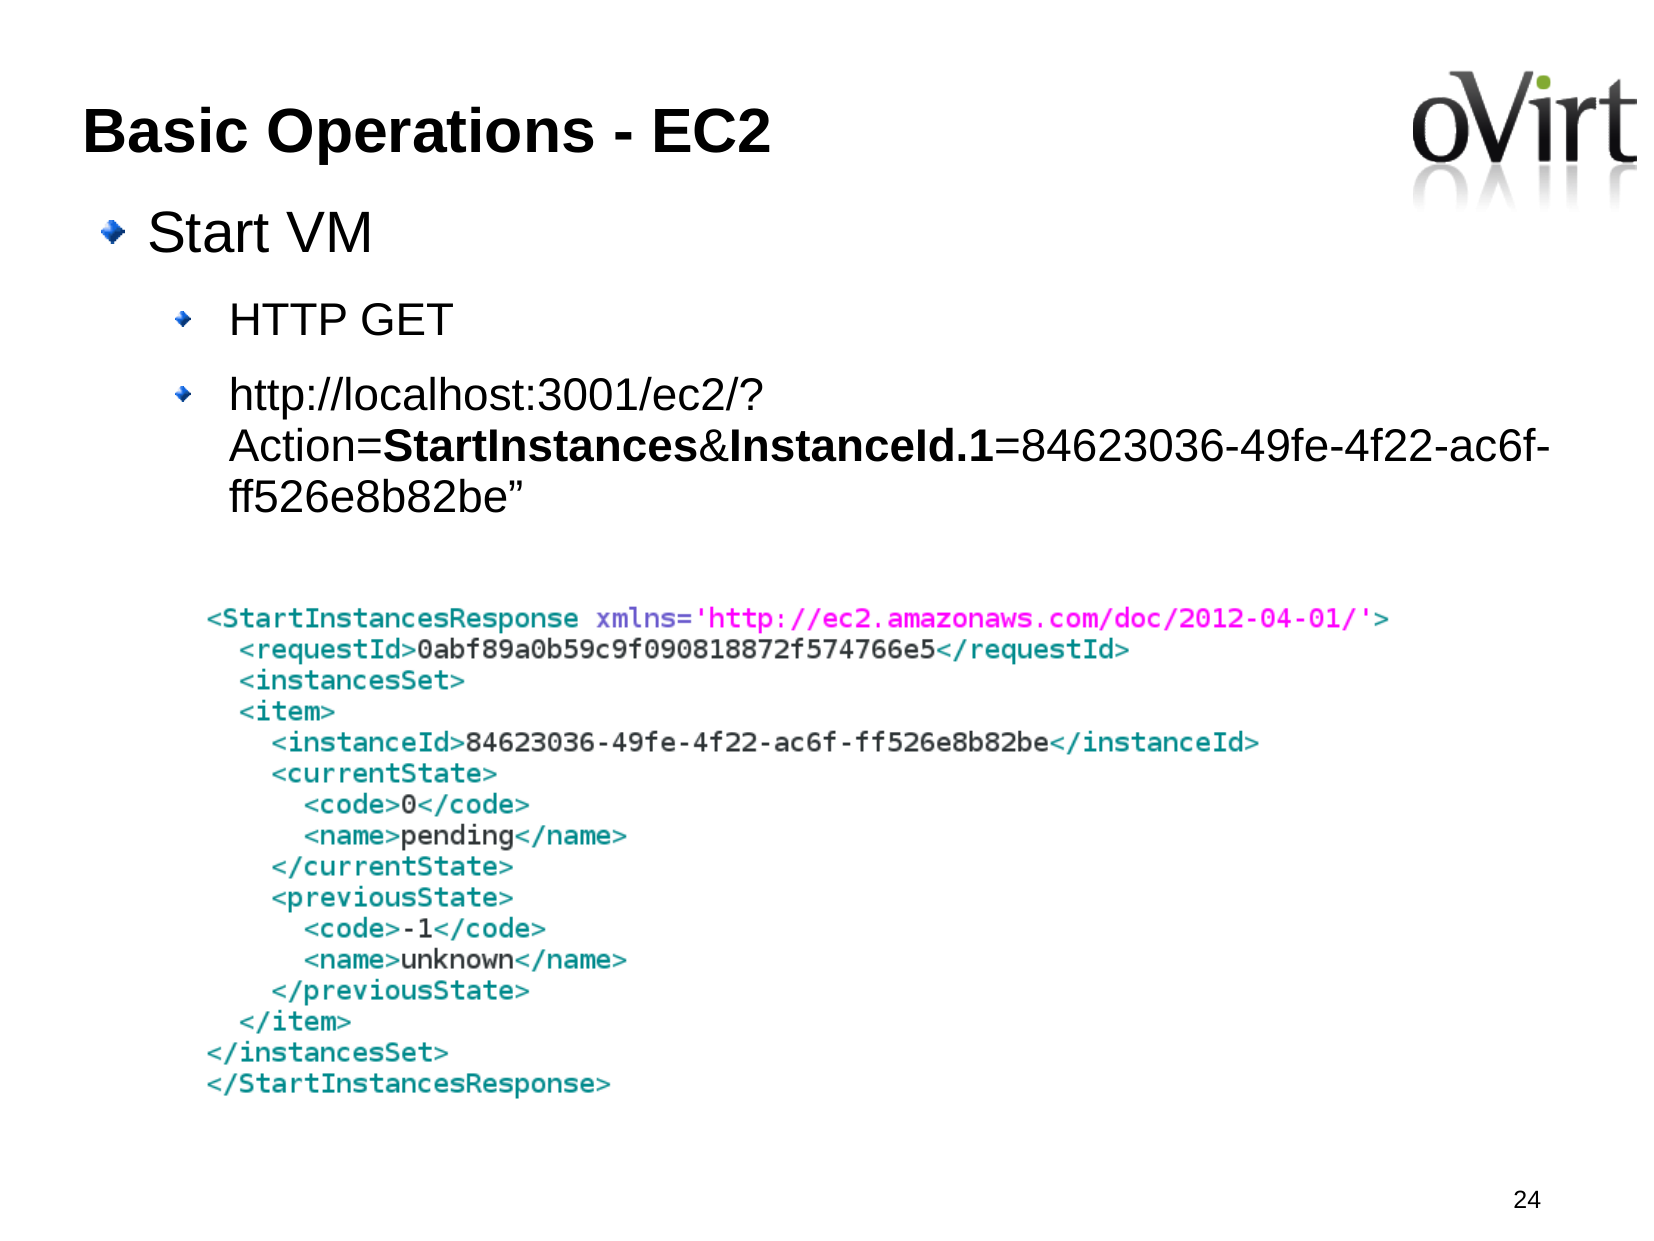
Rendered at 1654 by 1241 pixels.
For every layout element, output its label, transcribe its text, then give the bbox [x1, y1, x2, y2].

title Basic Operations - EC2 [82, 37, 1303, 226]
list Start VM HTTP GET http://localhost:3001/ec2/?Action=StartInstances&InstanceId.1=84623036-49fe-4f22-ac6f-ff526e8b82be” [86, 199, 1576, 993]
picture [205, 604, 1406, 1115]
picture [1413, 63, 1637, 212]
